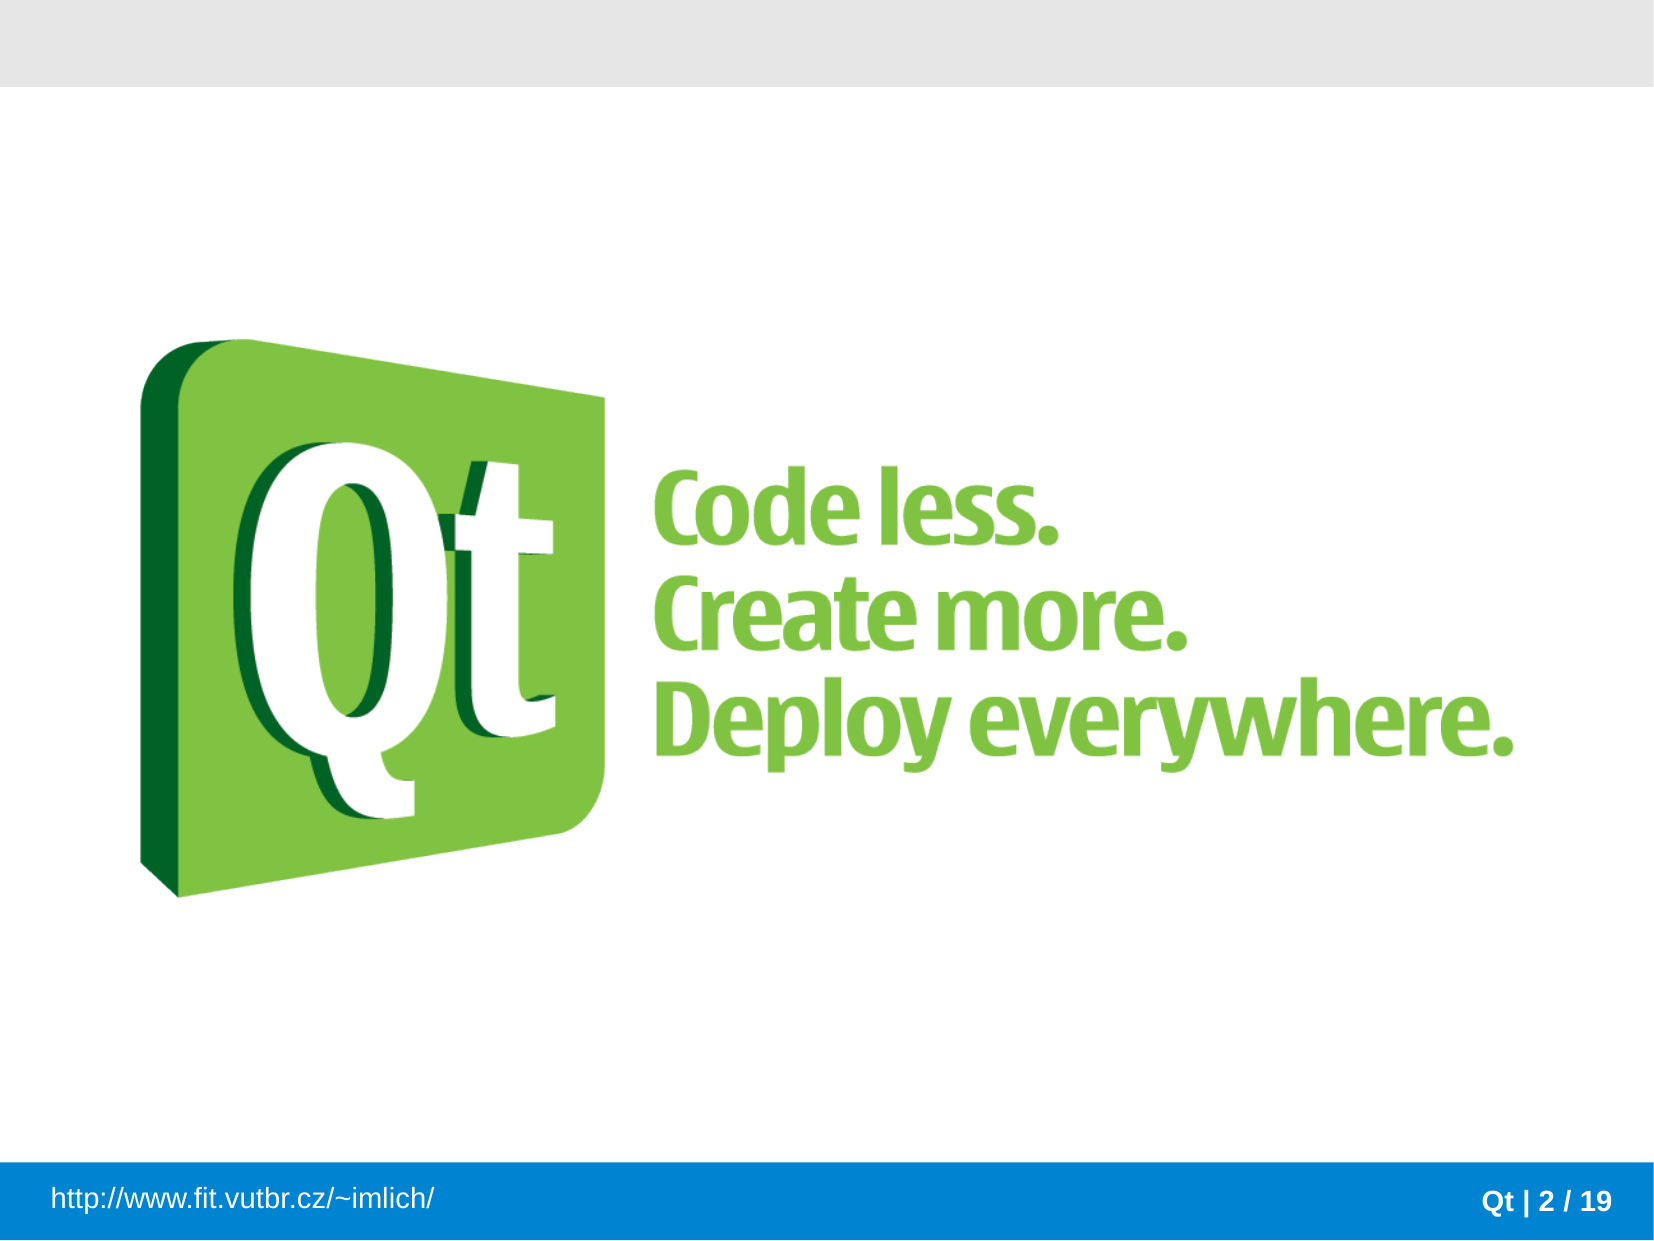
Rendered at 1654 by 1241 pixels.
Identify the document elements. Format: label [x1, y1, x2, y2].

picture [38, 219, 1616, 1008]
